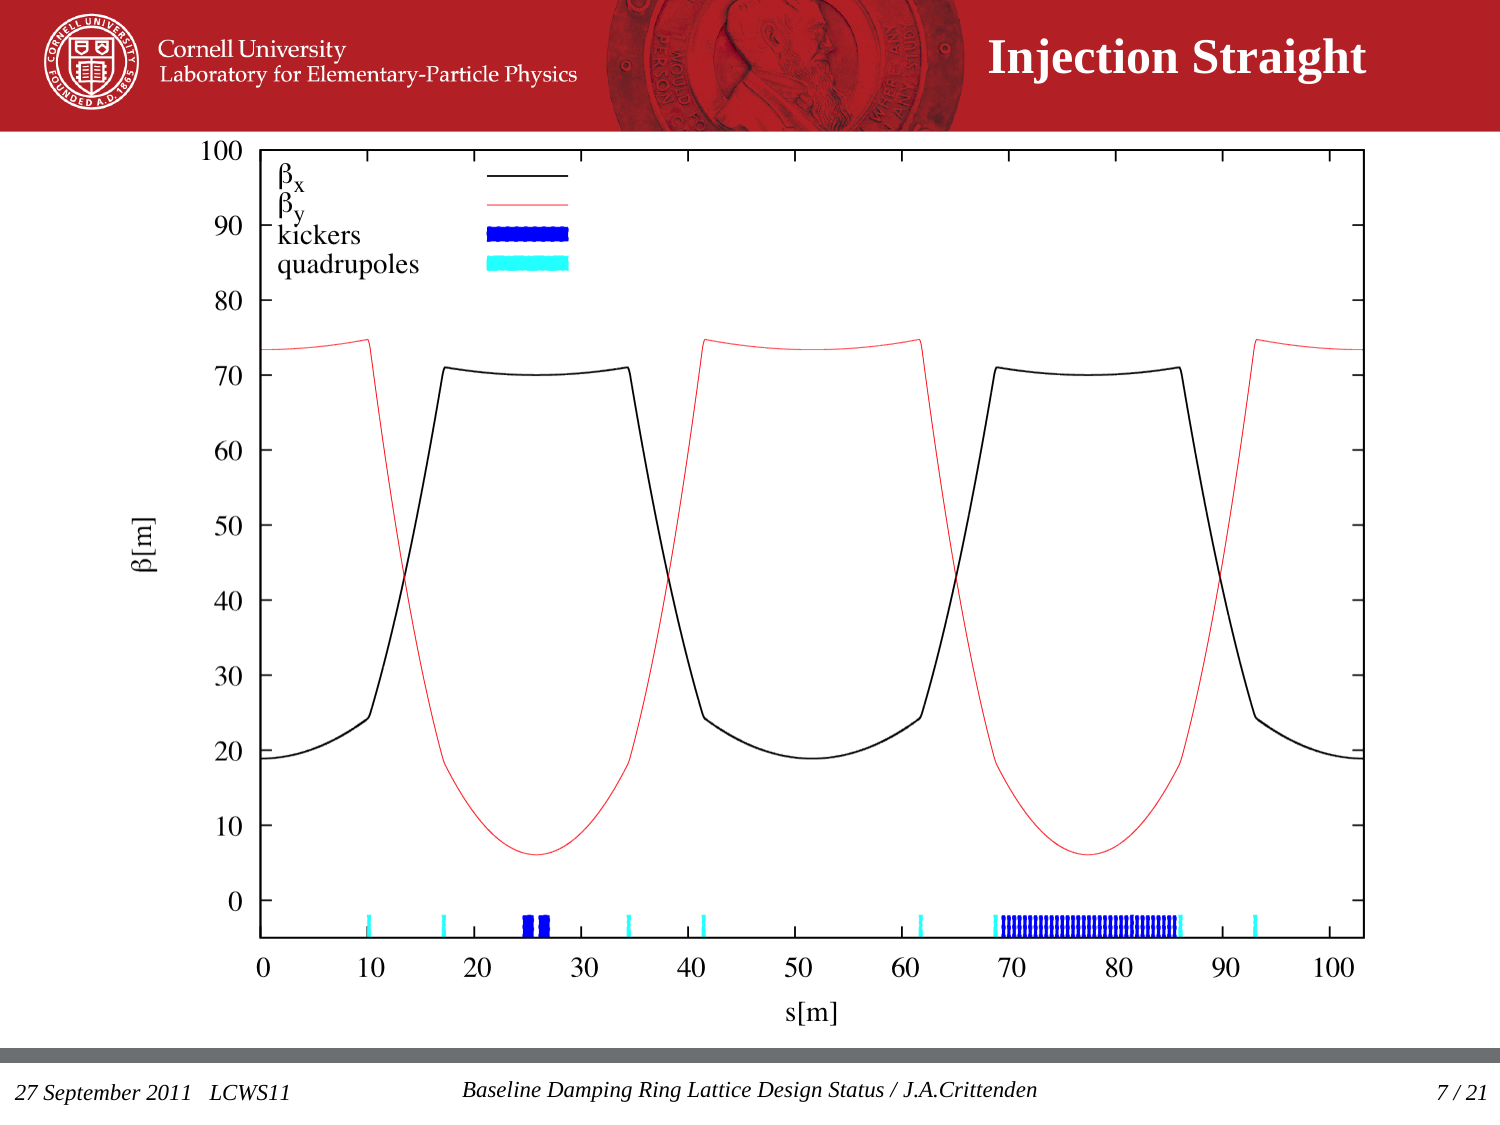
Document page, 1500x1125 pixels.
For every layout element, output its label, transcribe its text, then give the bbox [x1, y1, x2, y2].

title Injection Straight [862, 0, 1492, 113]
picture [0, 0, 1500, 132]
picture [123, 137, 1377, 1033]
